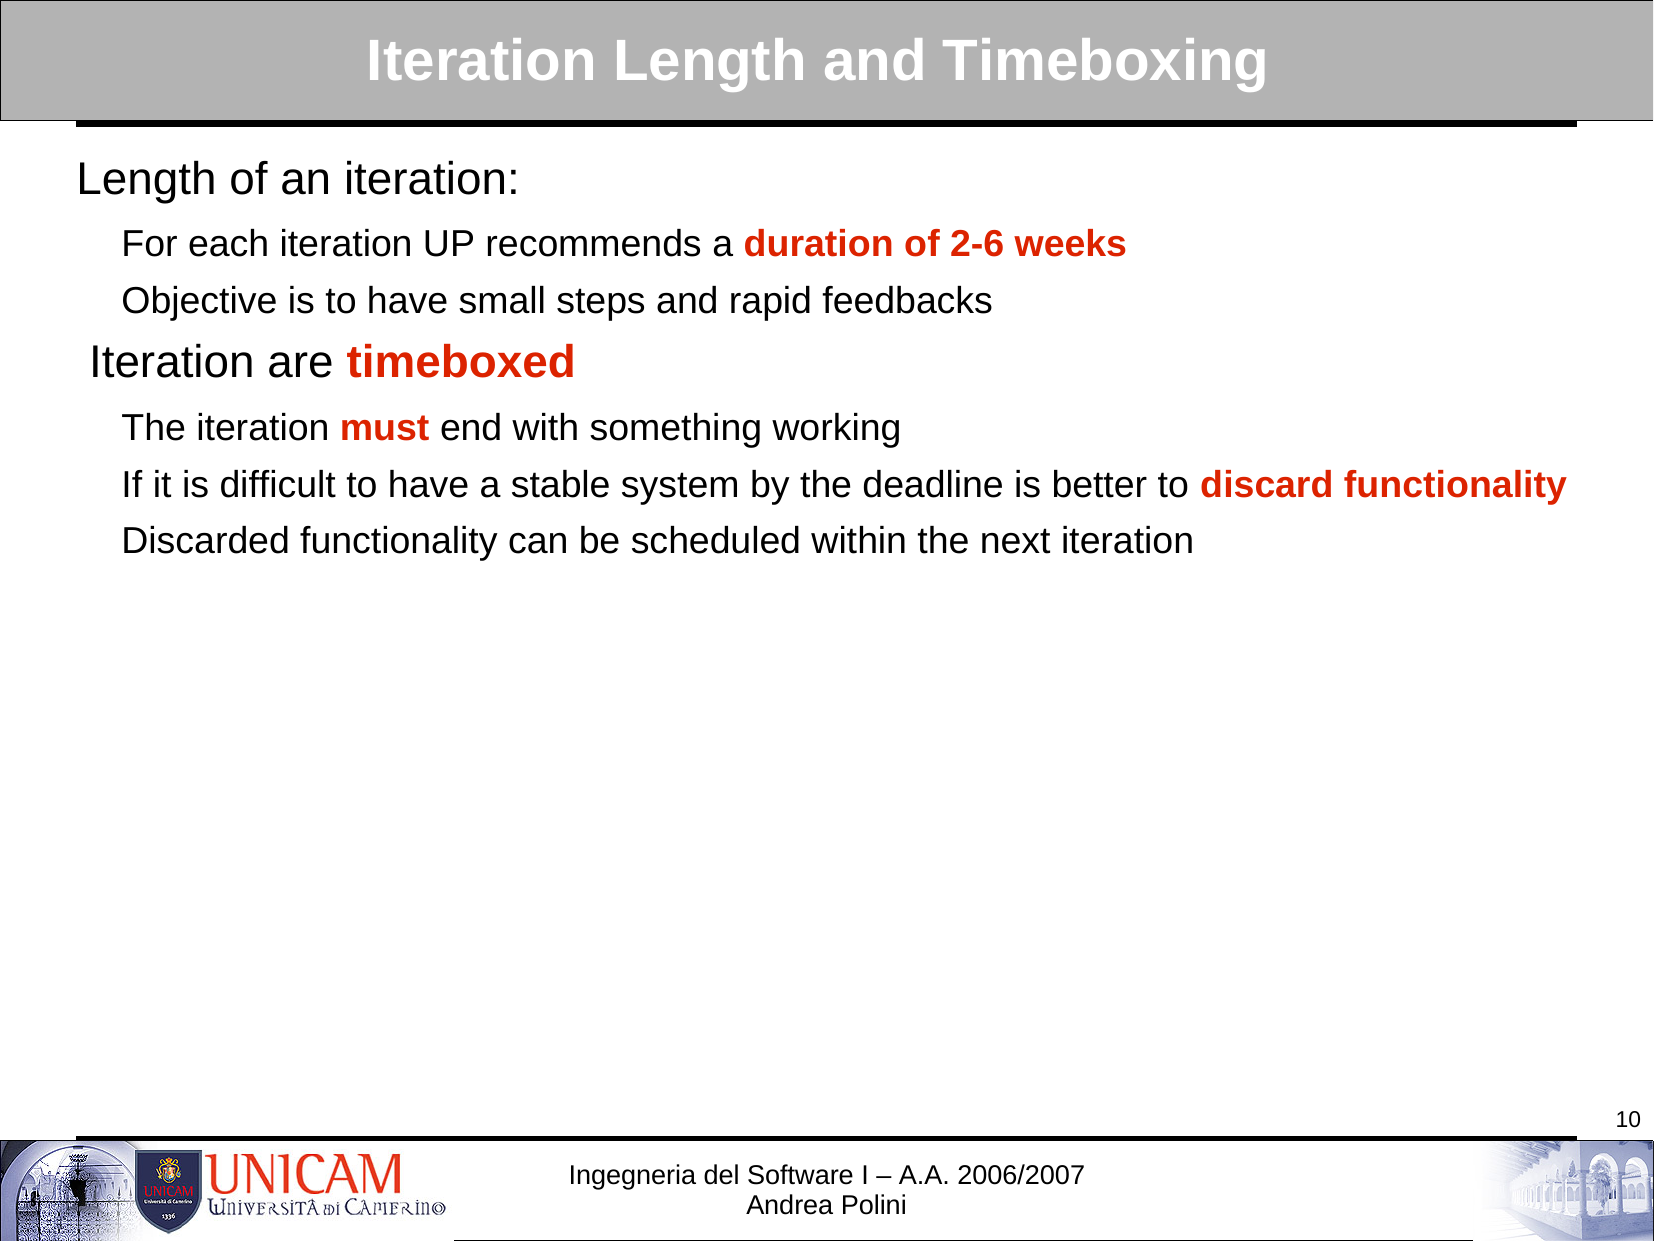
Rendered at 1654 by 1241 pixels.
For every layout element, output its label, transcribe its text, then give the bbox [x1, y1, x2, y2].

picture [0, 1141, 454, 1241]
list Length of an iteration: For each iteration UP recommends a duration of 2-6 weeks Objective is to have small steps and rapid feedbacks Iteration are timeboxed The iteration must end with something working If it is difficult to have a stable system by the deadline is better to discard functionality Discarded functionality can be scheduled within the next iteration [76, 152, 1577, 756]
picture [1473, 1141, 1654, 1241]
title Iteration Length and Timeboxing [0, 0, 1653, 121]
